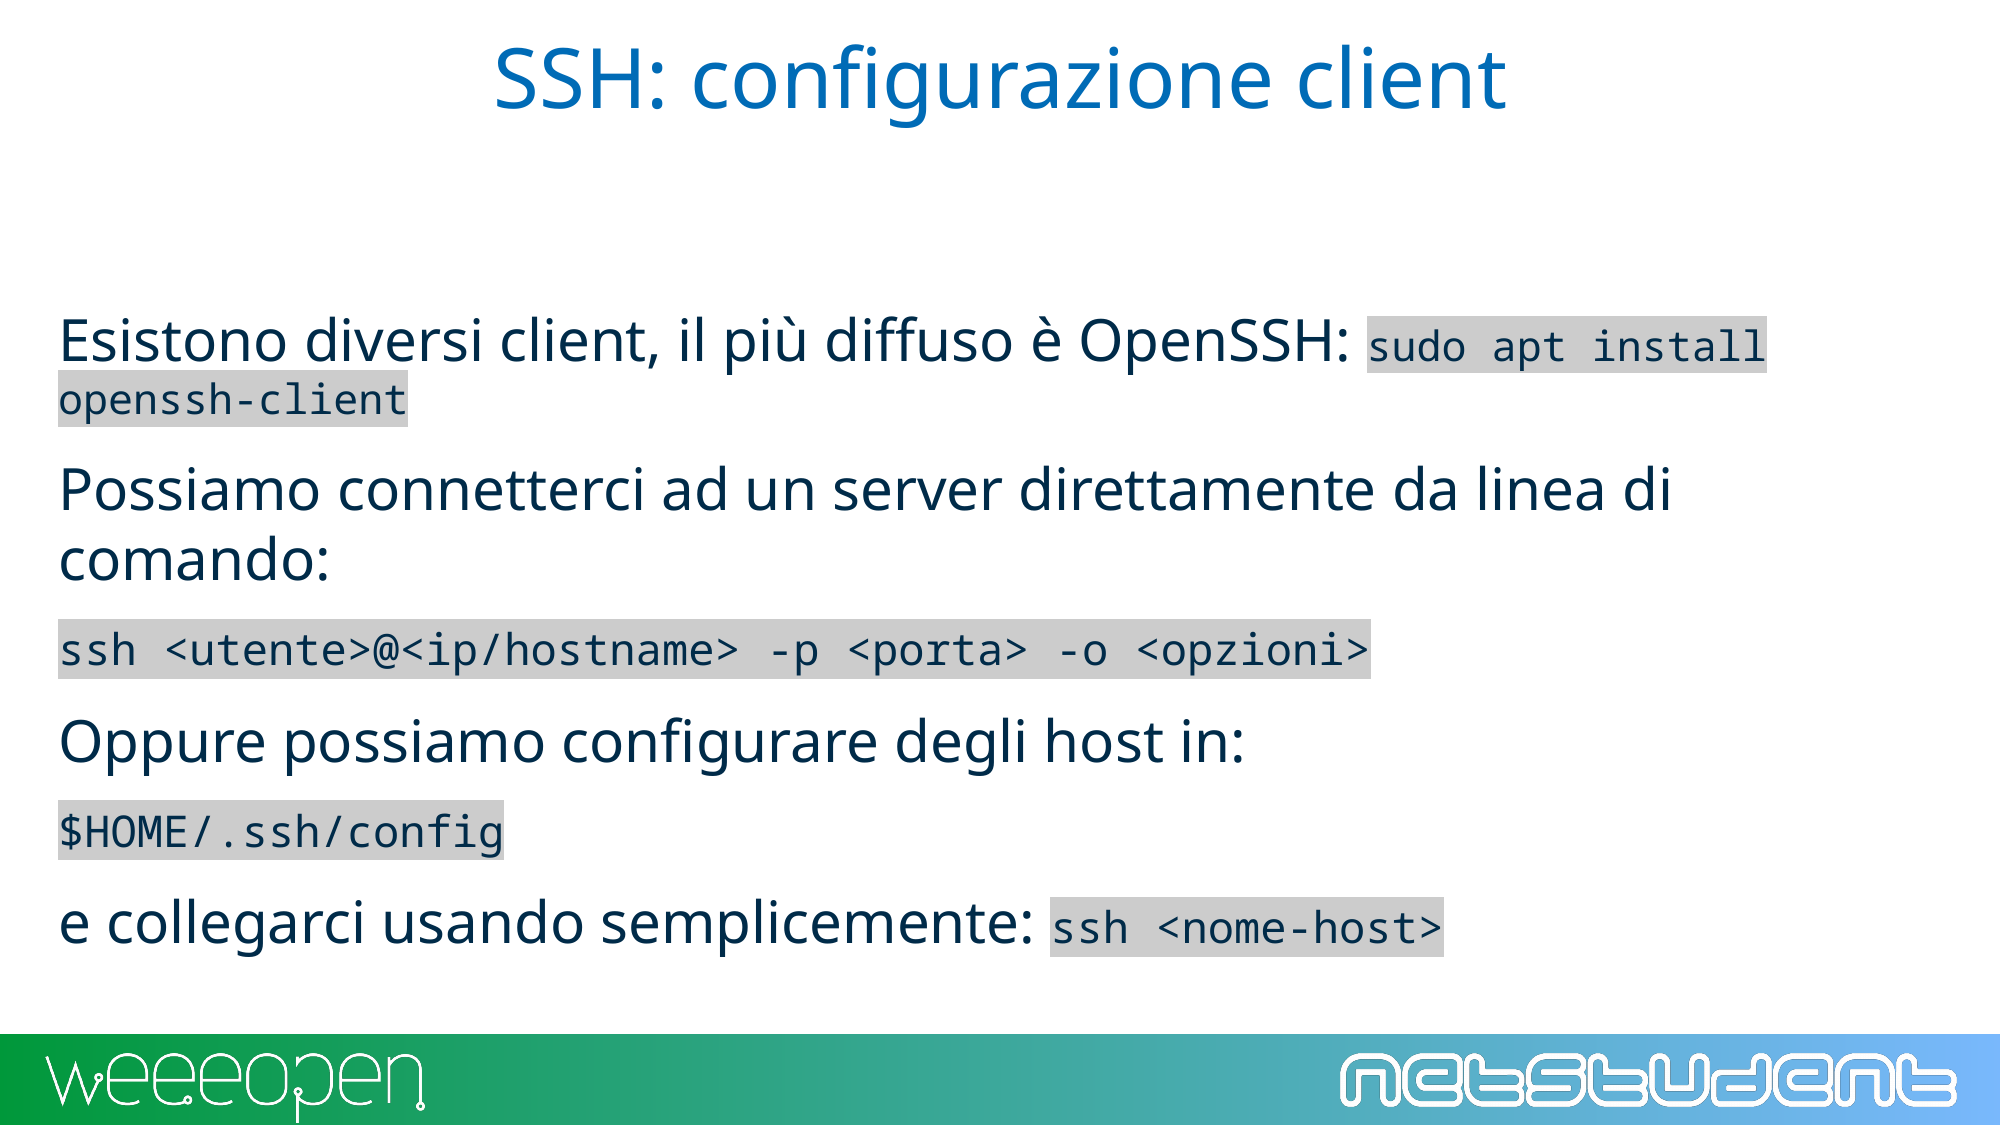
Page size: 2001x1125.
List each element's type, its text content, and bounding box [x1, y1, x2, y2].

picture [1340, 1053, 1957, 1107]
picture [45, 1053, 425, 1123]
list Esistono diversi client, il più diffuso è OpenSSH: sudo apt install openssh-client Possiamo connetterci ad un server direttamente da linea di comando: ssh <utente>@<ip/hostname> -p <porta> -o <opzioni> Oppure possiamo configurare degli host in: $HOME/.ssh/config e collegarci usando semplicemente: ssh <nome-host> [43, 295, 1949, 975]
title SSH: configurazione client [43, 29, 1959, 247]
